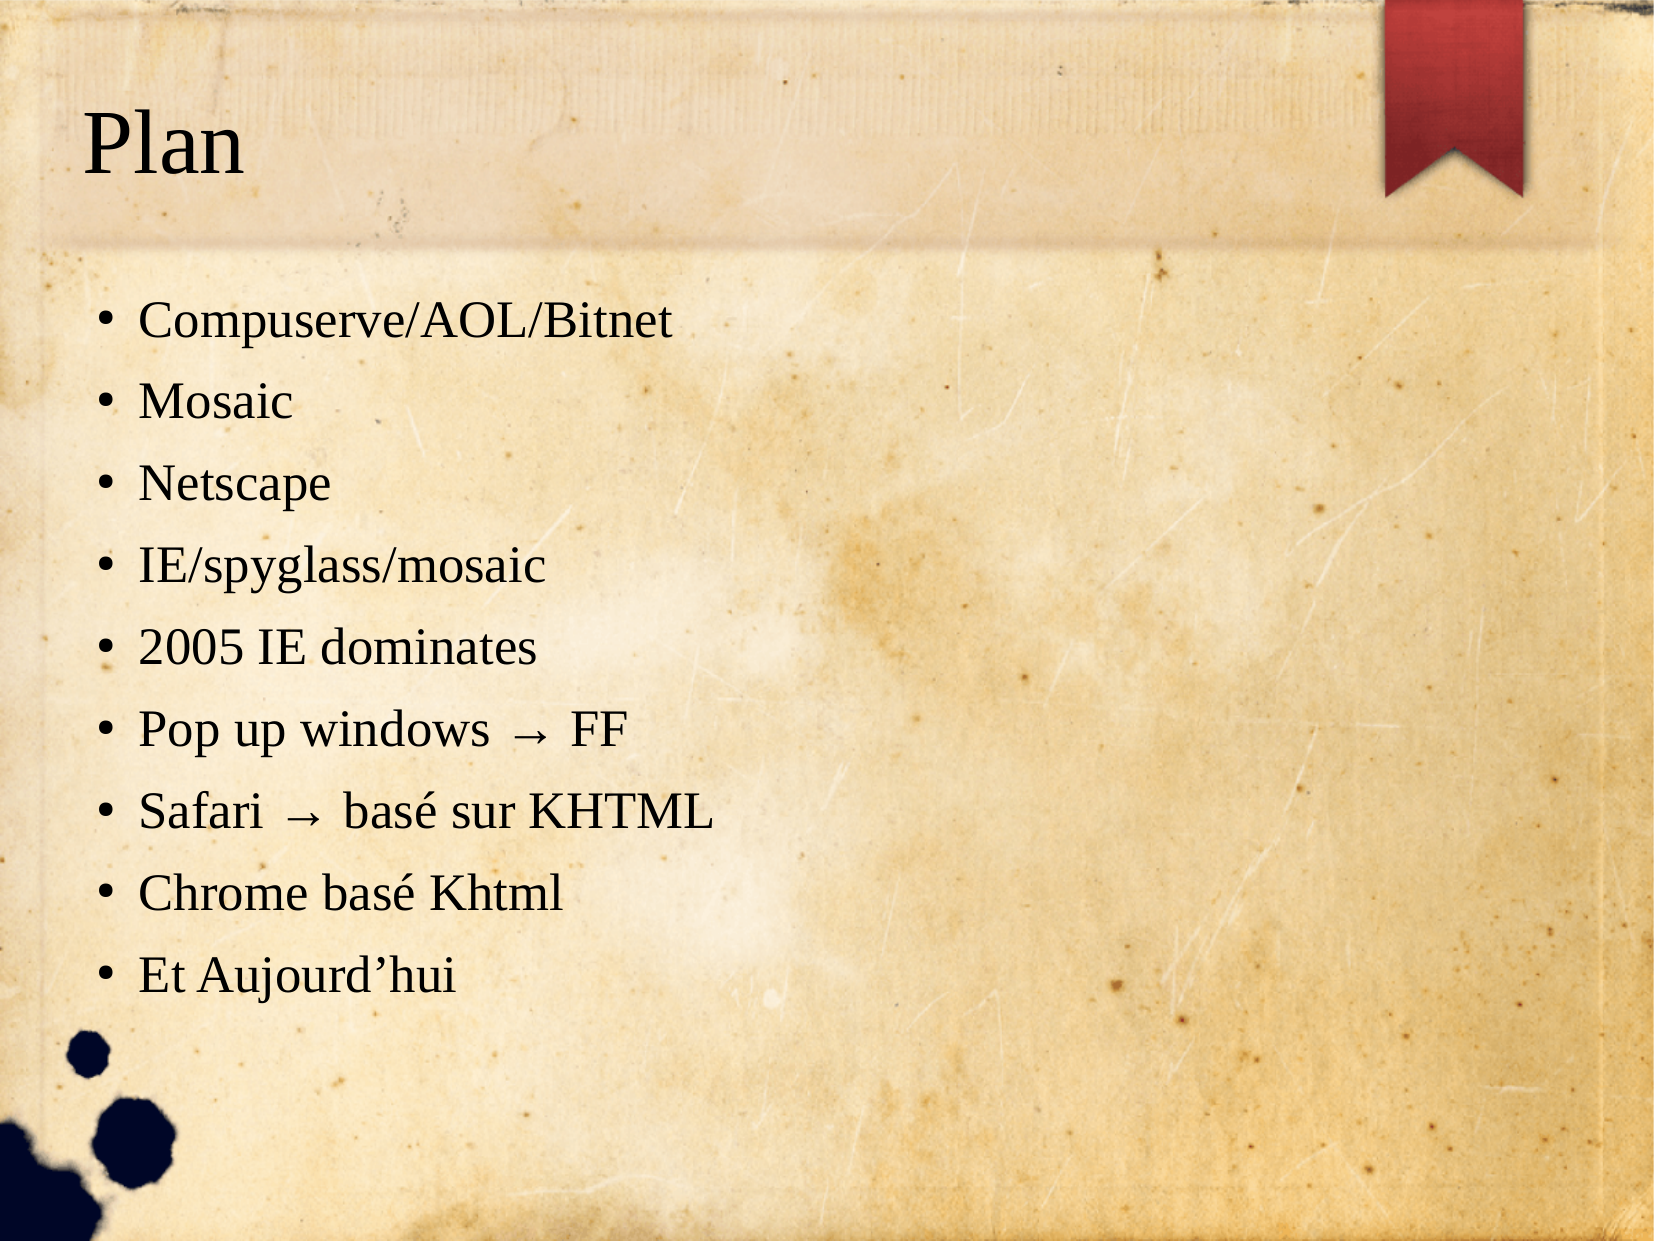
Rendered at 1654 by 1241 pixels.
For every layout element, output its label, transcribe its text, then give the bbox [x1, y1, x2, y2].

list Compuserve/AOL/Bitnet Mosaic Netscape IE/spyglass/mosaic 2005 IE dominates Pop up windows → FF Safari → basé sur KHTML Chrome basé Khtml Et Aujourd’hui [82, 290, 1538, 1010]
picture [0, 0, 1654, 1241]
title Plan [82, 49, 1347, 237]
